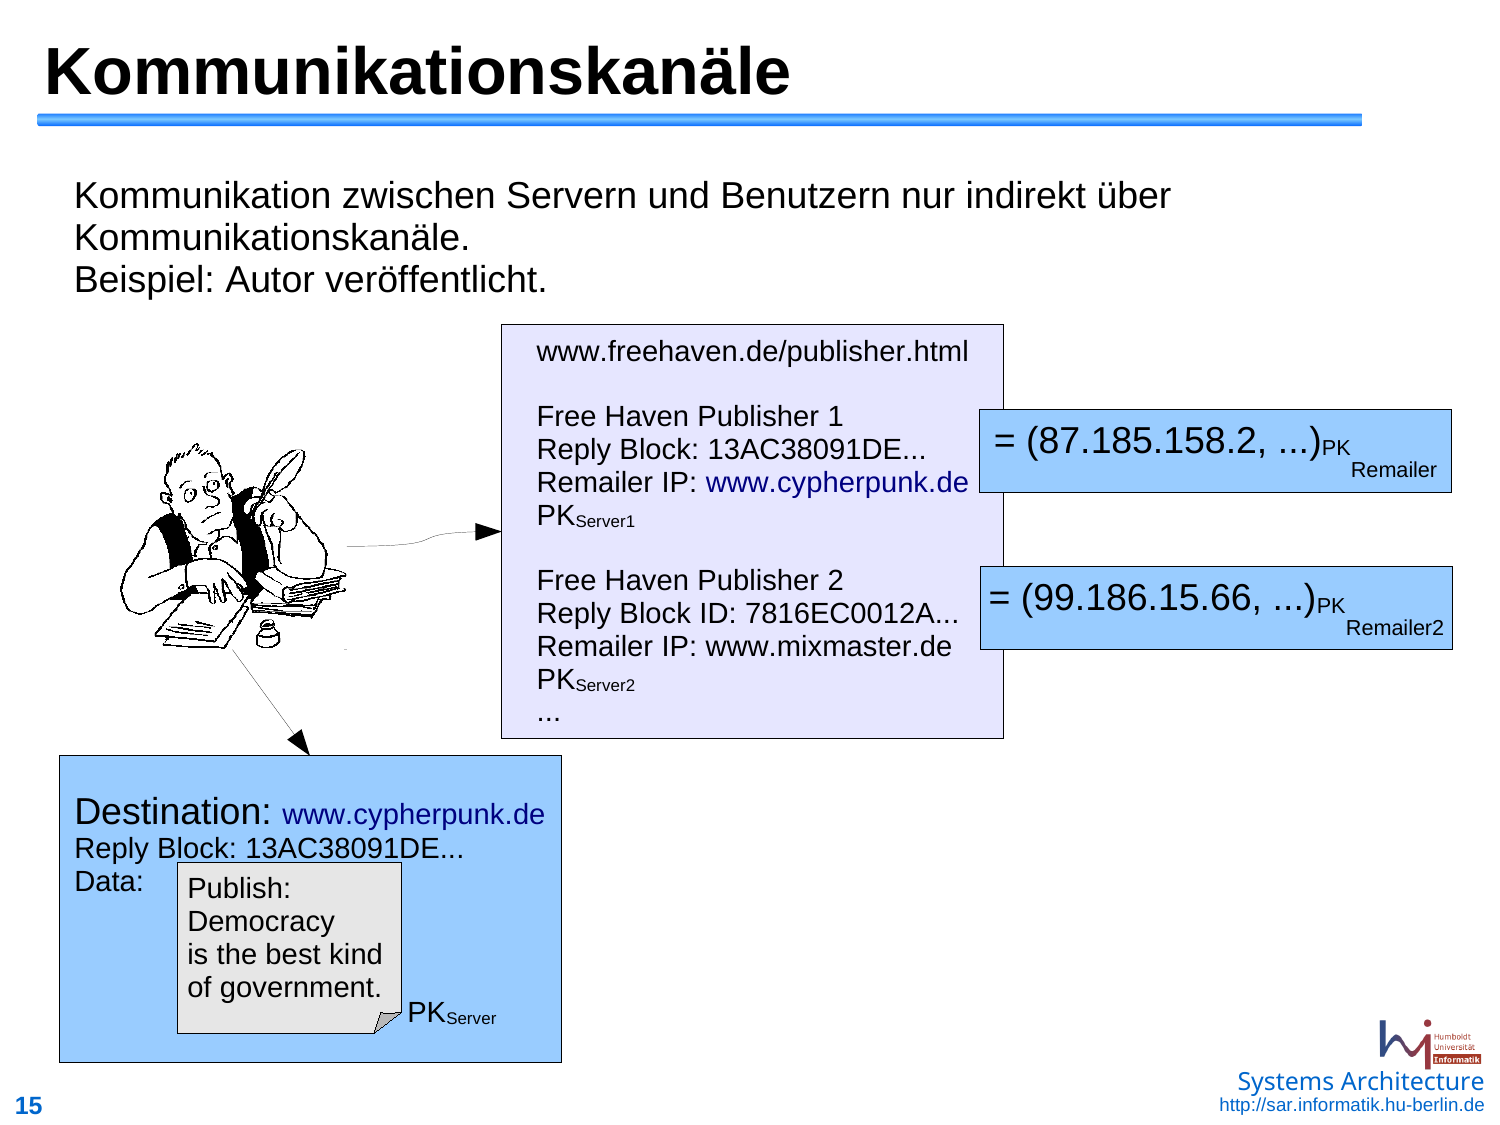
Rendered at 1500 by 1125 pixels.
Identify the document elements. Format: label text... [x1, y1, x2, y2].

picture [1376, 1016, 1483, 1071]
text_box Kommunikation zwischen Servern und Benutzern nur indirekt über Kommunikationskanäle. Beispiel: Autor veröffentlicht. [59, 166, 1197, 308]
text_box Publish: Democracy is the best kind of government. [177, 862, 402, 1034]
picture [118, 442, 347, 650]
title Kommunikationskanäle [29, 24, 1500, 119]
text_box = (99.186.15.66, ...)PKRemailer2 [980, 566, 1453, 650]
text_box = (87.185.158.2, ...)PKRemailer [979, 409, 1452, 493]
text_box Destination: www.cypherpunk.de Reply Block: 13AC38091DE... Data: PKServer [59, 755, 562, 1063]
text_box www.freehaven.de/publisher.html Free Haven Publisher 1 Reply Block: 13AC38091DE... Remailer IP: www.cypherpunk.de PKServer1 Free Haven Publisher 2 Reply Block ID: 7816EC0012A... Remailer IP: www.mixmaster.de PKServer2 ... [501, 324, 1004, 739]
